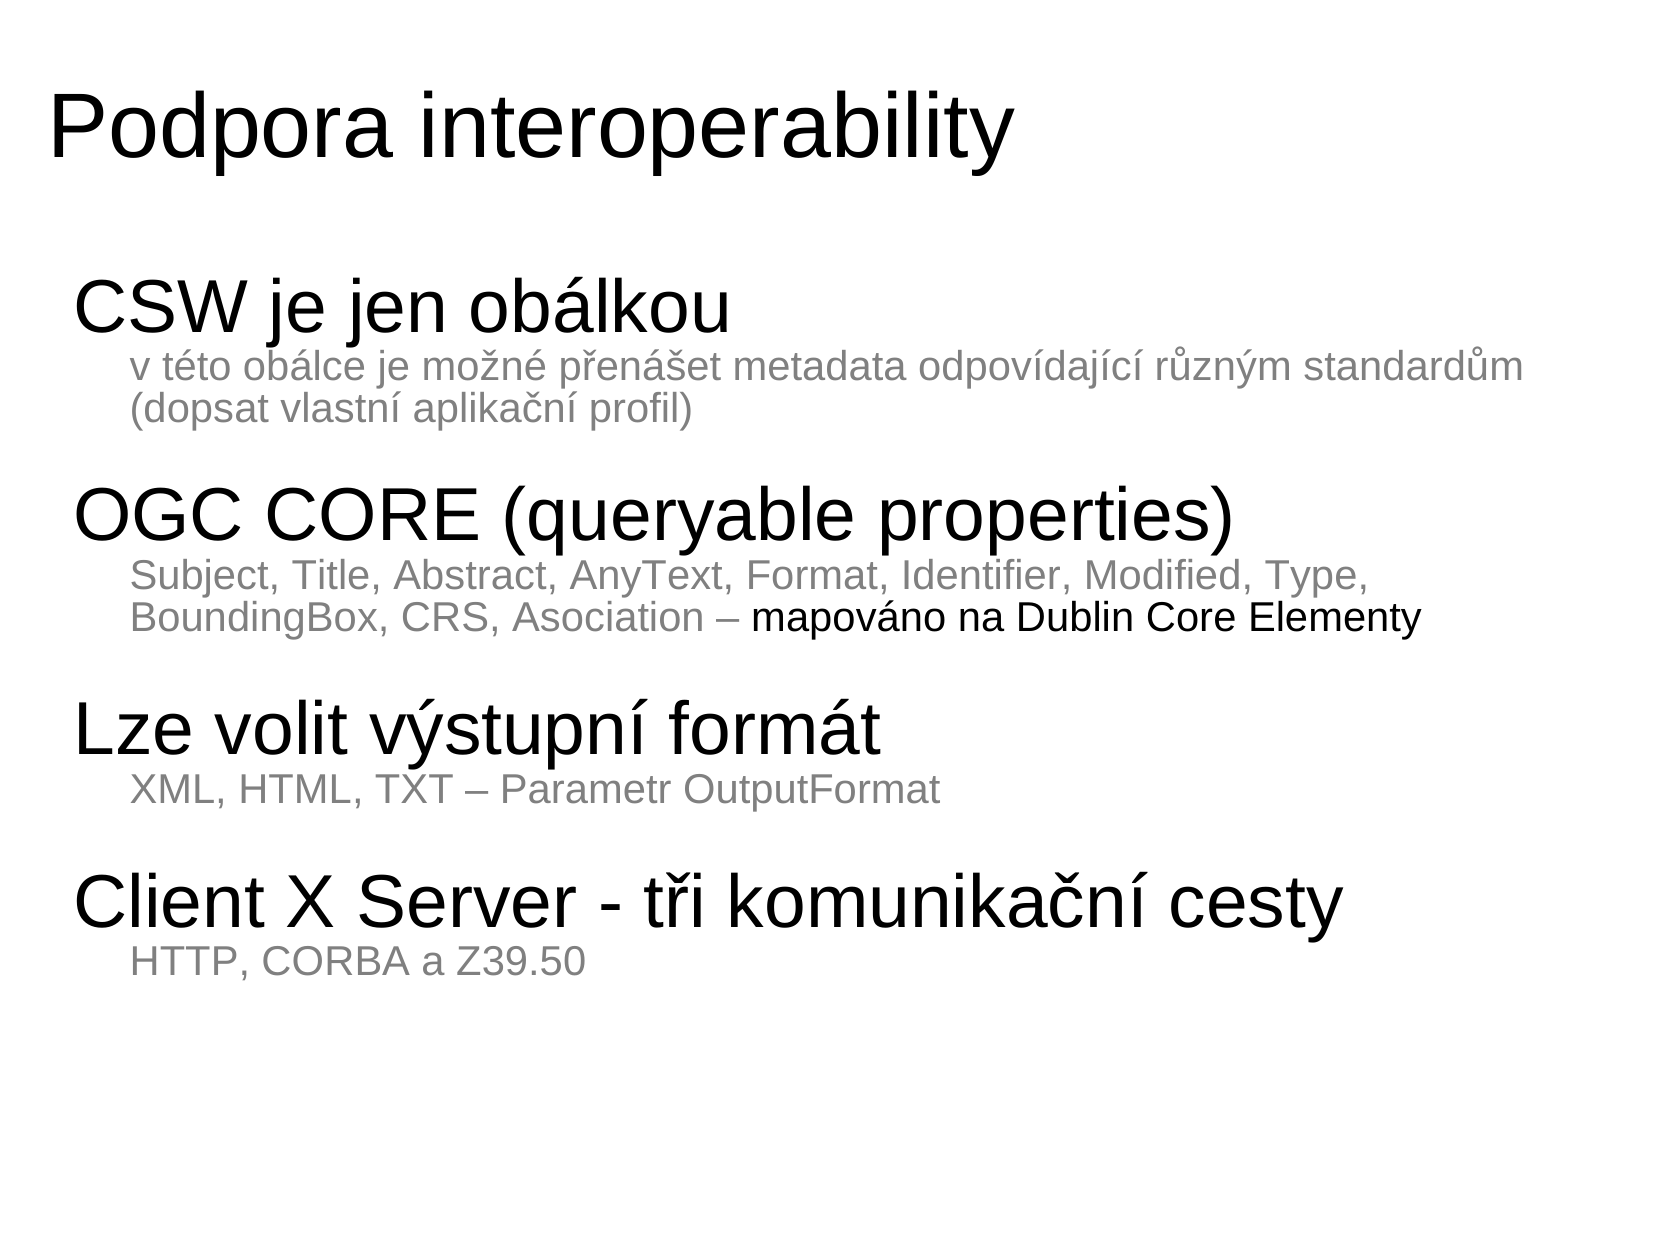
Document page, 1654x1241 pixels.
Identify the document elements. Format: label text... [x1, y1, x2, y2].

title Podpora interoperability [32, 34, 1361, 217]
list CSW je jen obálkou v této obálce je možné přenášet metadata odpovídající různým standardům (dopsat vlastní aplikační profil) OGC CORE (queryable properties) Subject, Title, Abstract, AnyText, Format, Identifier, Modified, Type, BoundingBox, CRS, Asociation – mapováno na Dublin Core Elementy Lze volit výstupní formát XML, HTML, TXT – Parametr OutputFormat Client X Server - tři komunikační cesty HTTP, CORBA a Z39.50 [58, 264, 1622, 1241]
